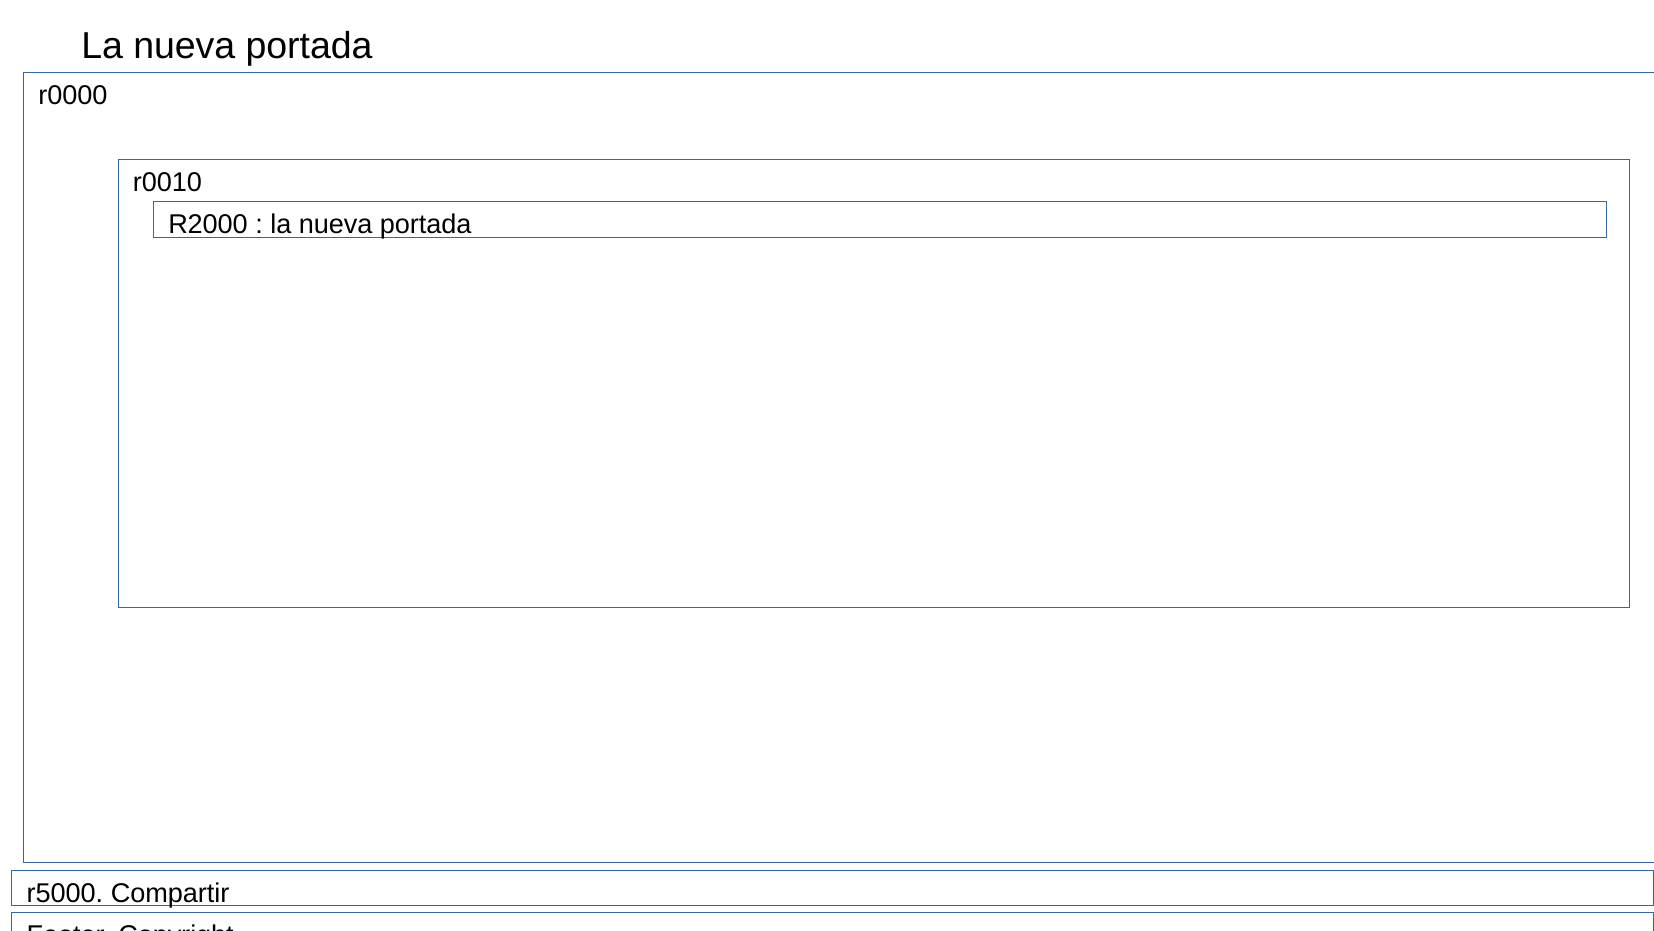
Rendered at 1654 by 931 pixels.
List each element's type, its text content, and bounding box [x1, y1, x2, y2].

text_box R2000 : la nueva portada [153, 201, 1607, 238]
text_box La nueva portada [66, 17, 388, 75]
text_box r5000. Compartir [11, 870, 1654, 906]
text_box Footer. Copyright [11, 912, 1654, 931]
text_box r0000 [23, 72, 1654, 863]
text_box r0010 [118, 159, 1630, 608]
